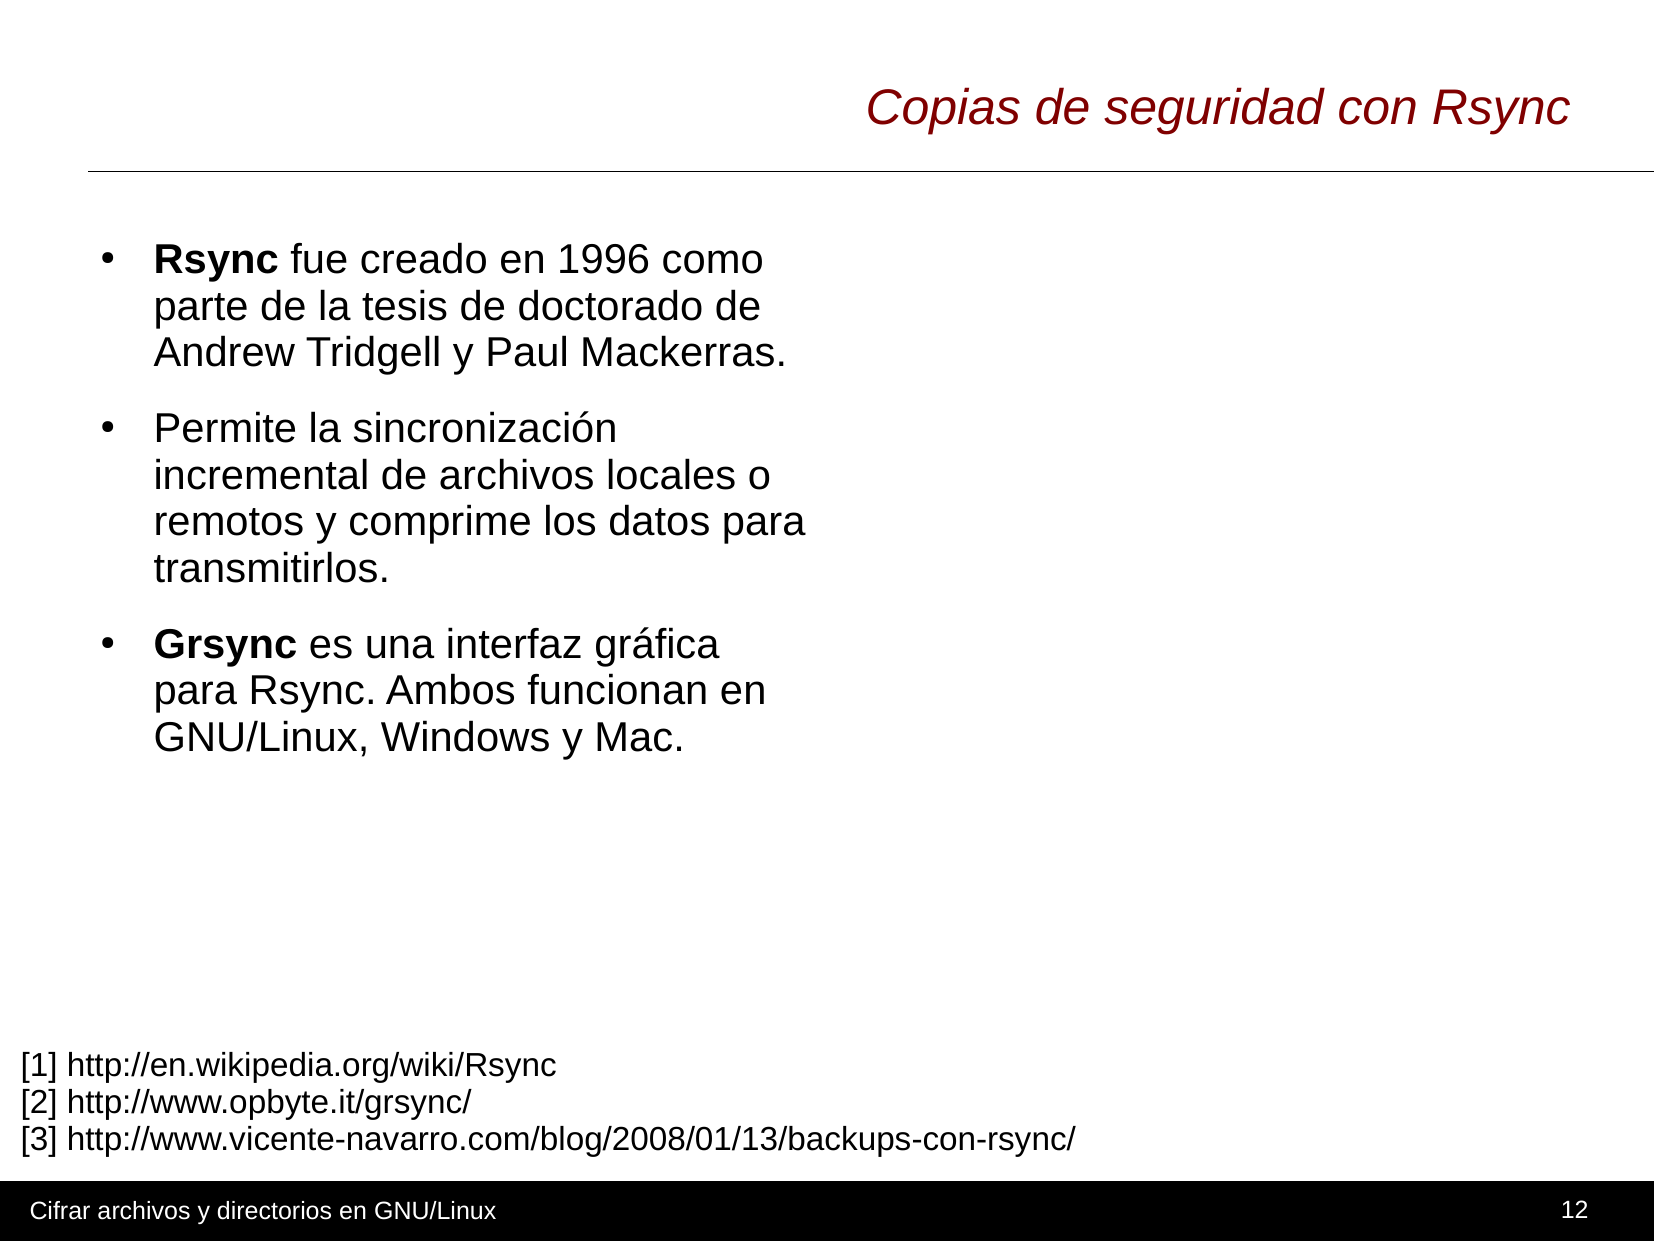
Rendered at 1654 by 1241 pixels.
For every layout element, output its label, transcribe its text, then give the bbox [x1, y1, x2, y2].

title Copias de seguridad con Rsync [82, 67, 1571, 148]
list Rsync fue creado en 1996 como parte de la tesis de doctorado de Andrew Tridgell y Paul Mackerras. Permite la sincronización incremental de archivos locales o remotos y comprime los datos para transmitirlos. Grsync es una interfaz gráfica para Rsync. Ambos funcionan en GNU/Linux, Windows y Mac. [82, 236, 809, 1039]
text_box [1] http://en.wikipedia.org/wiki/Rsync [2] http://www.opbyte.it/grsync/ [3] http://www.vicente-navarro.com/blog/2008/01/13/backups-con-rsync/ [5, 1039, 1093, 1166]
